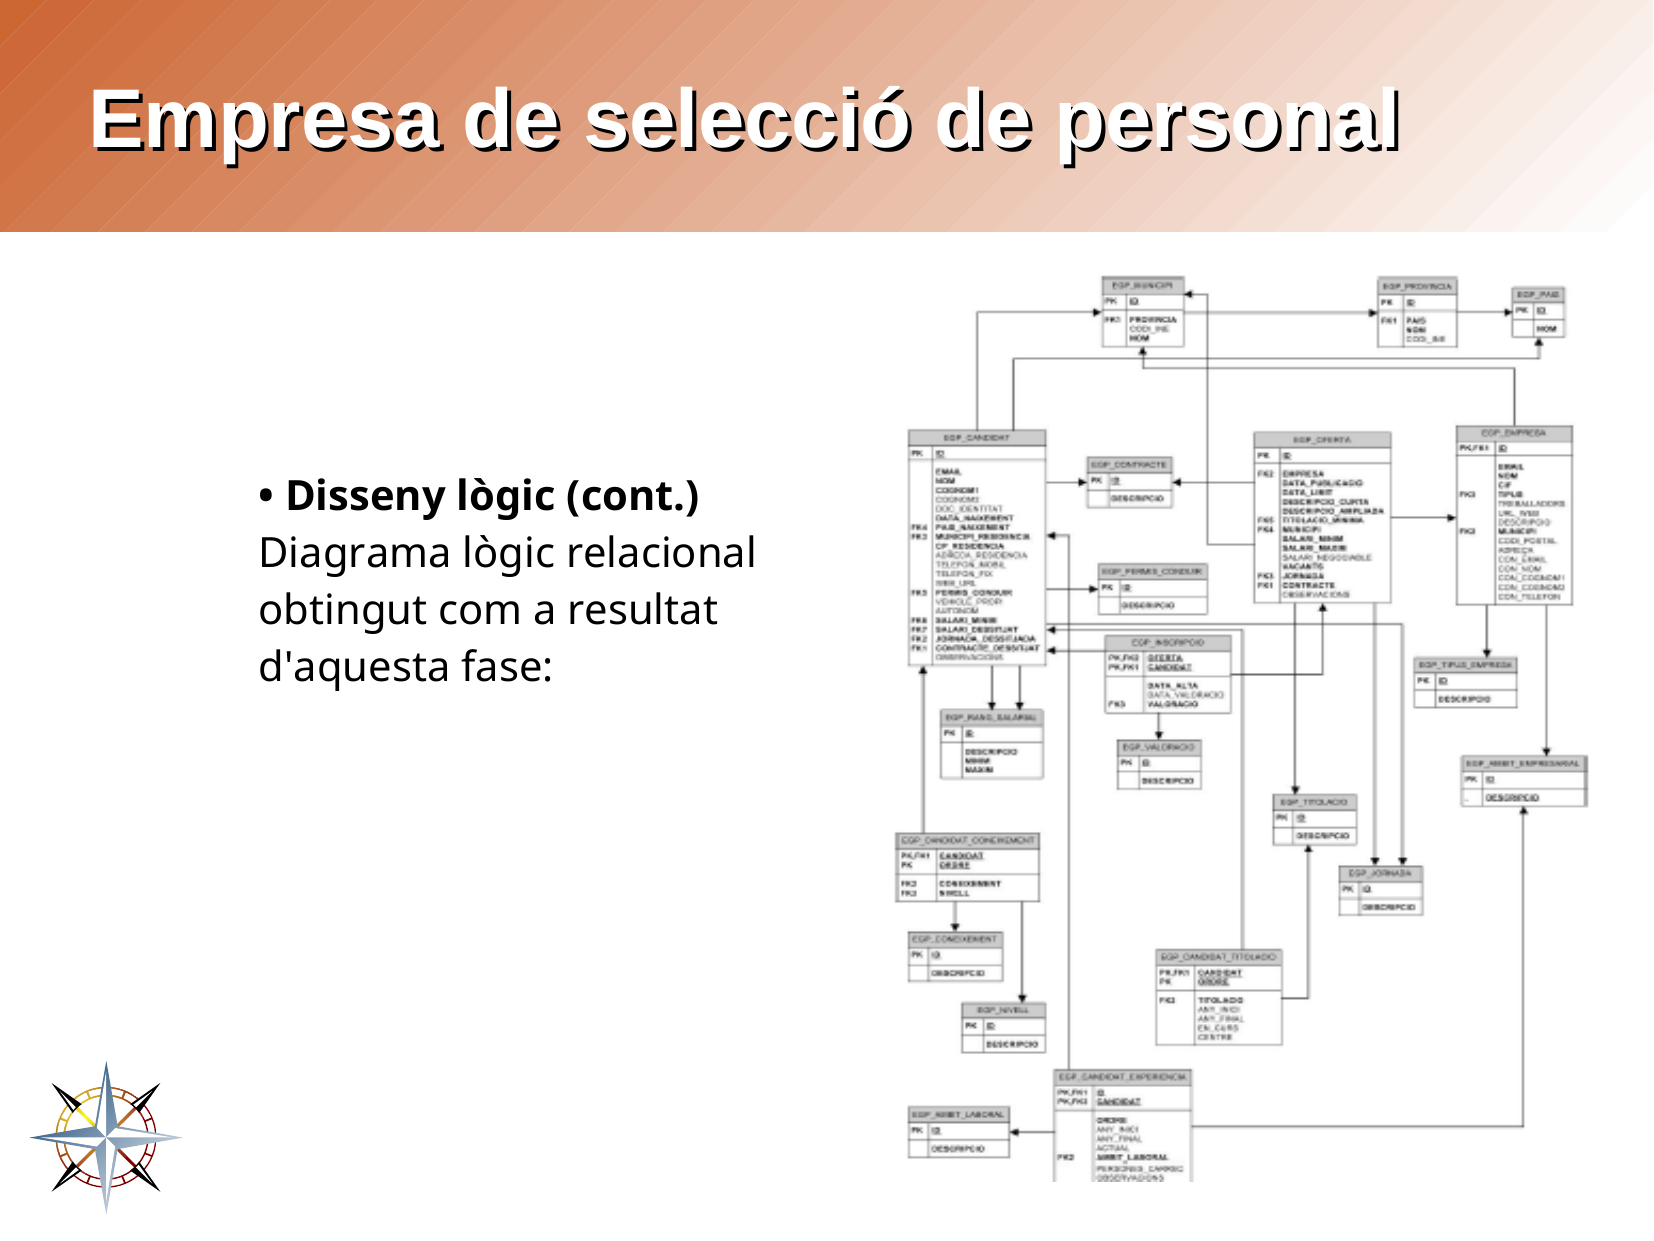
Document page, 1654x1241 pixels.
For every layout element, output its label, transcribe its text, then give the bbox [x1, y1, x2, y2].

title Empresa de selecció de personal [88, 0, 1422, 238]
list • Disseny lògic (cont.) Diagrama lògic relacional obtingut com a resultat d'aquesta fase: [258, 351, 1633, 1207]
picture [885, 261, 1595, 1182]
